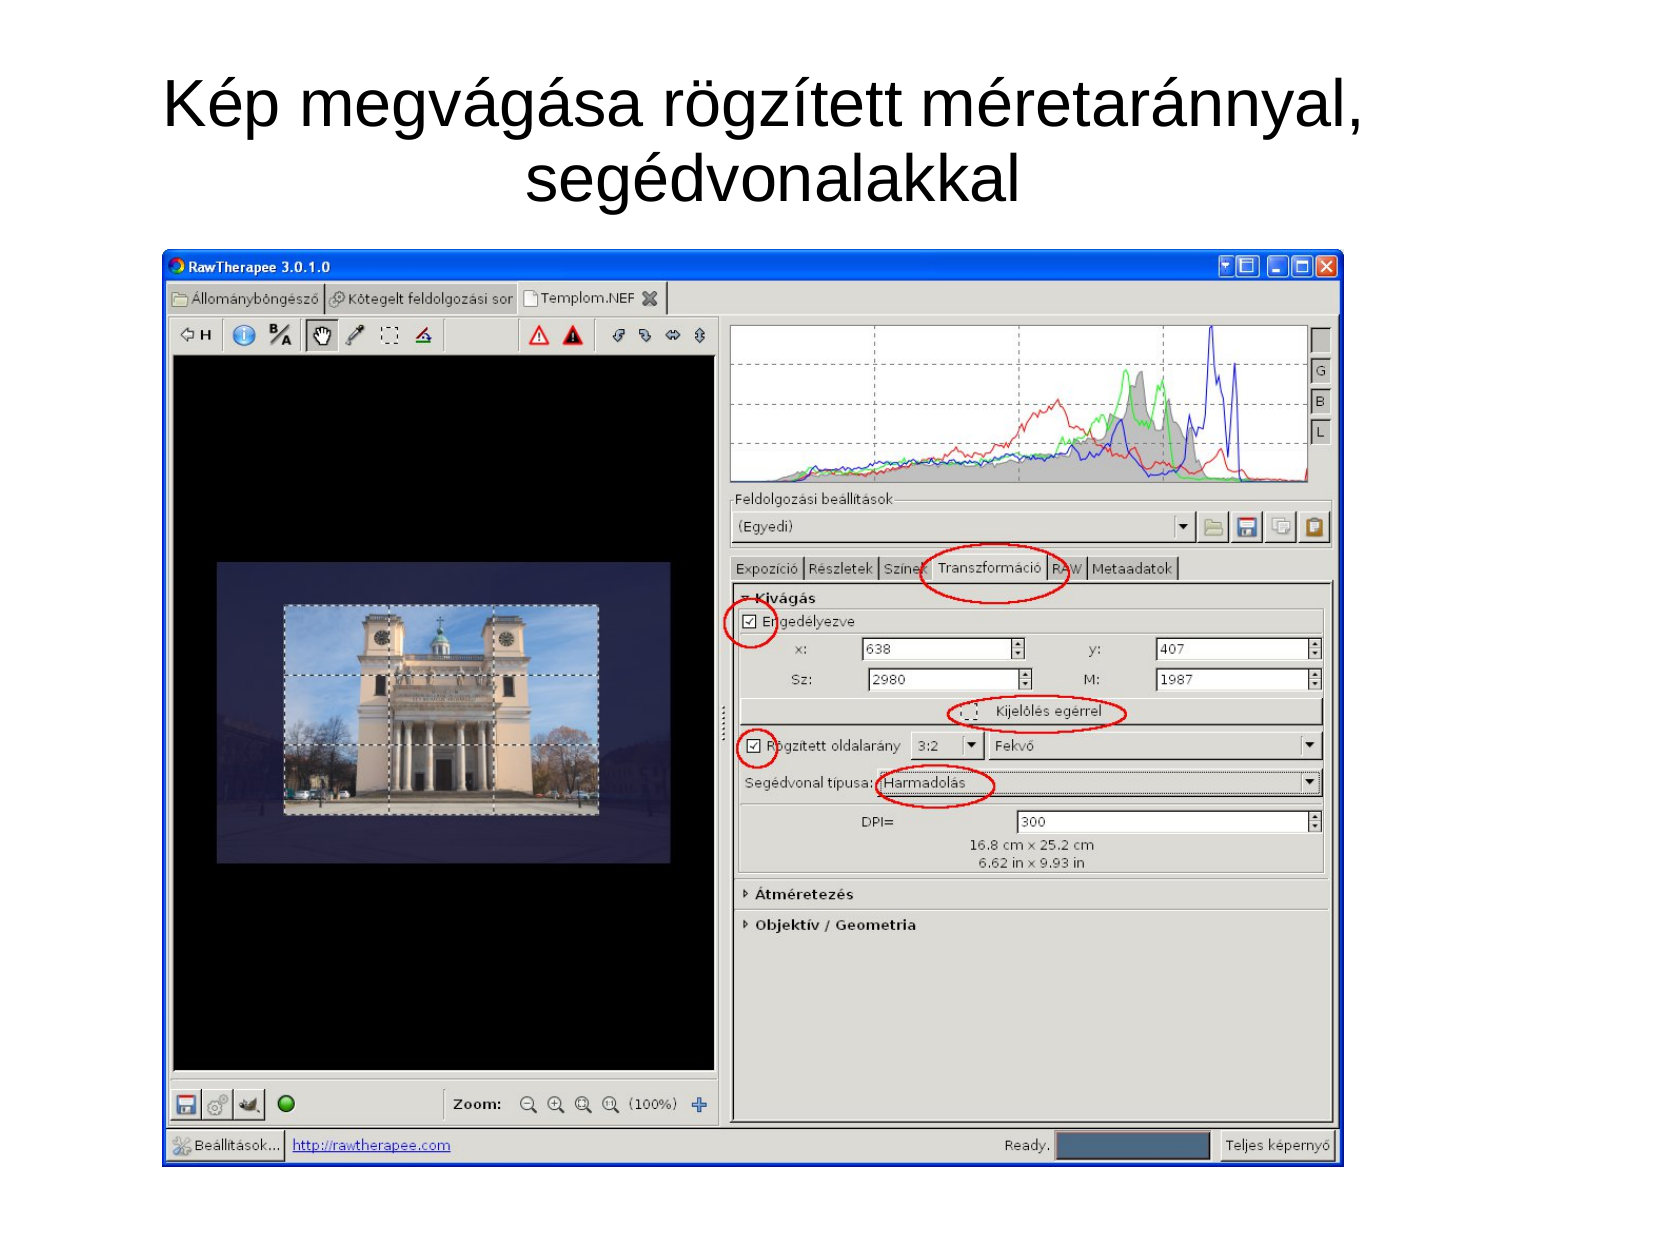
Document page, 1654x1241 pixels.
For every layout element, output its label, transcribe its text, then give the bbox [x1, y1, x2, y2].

picture [162, 249, 1344, 1167]
text_box Kép megvágása rögzített méretaránnyal, segédvonalakkal [147, 59, 1400, 224]
